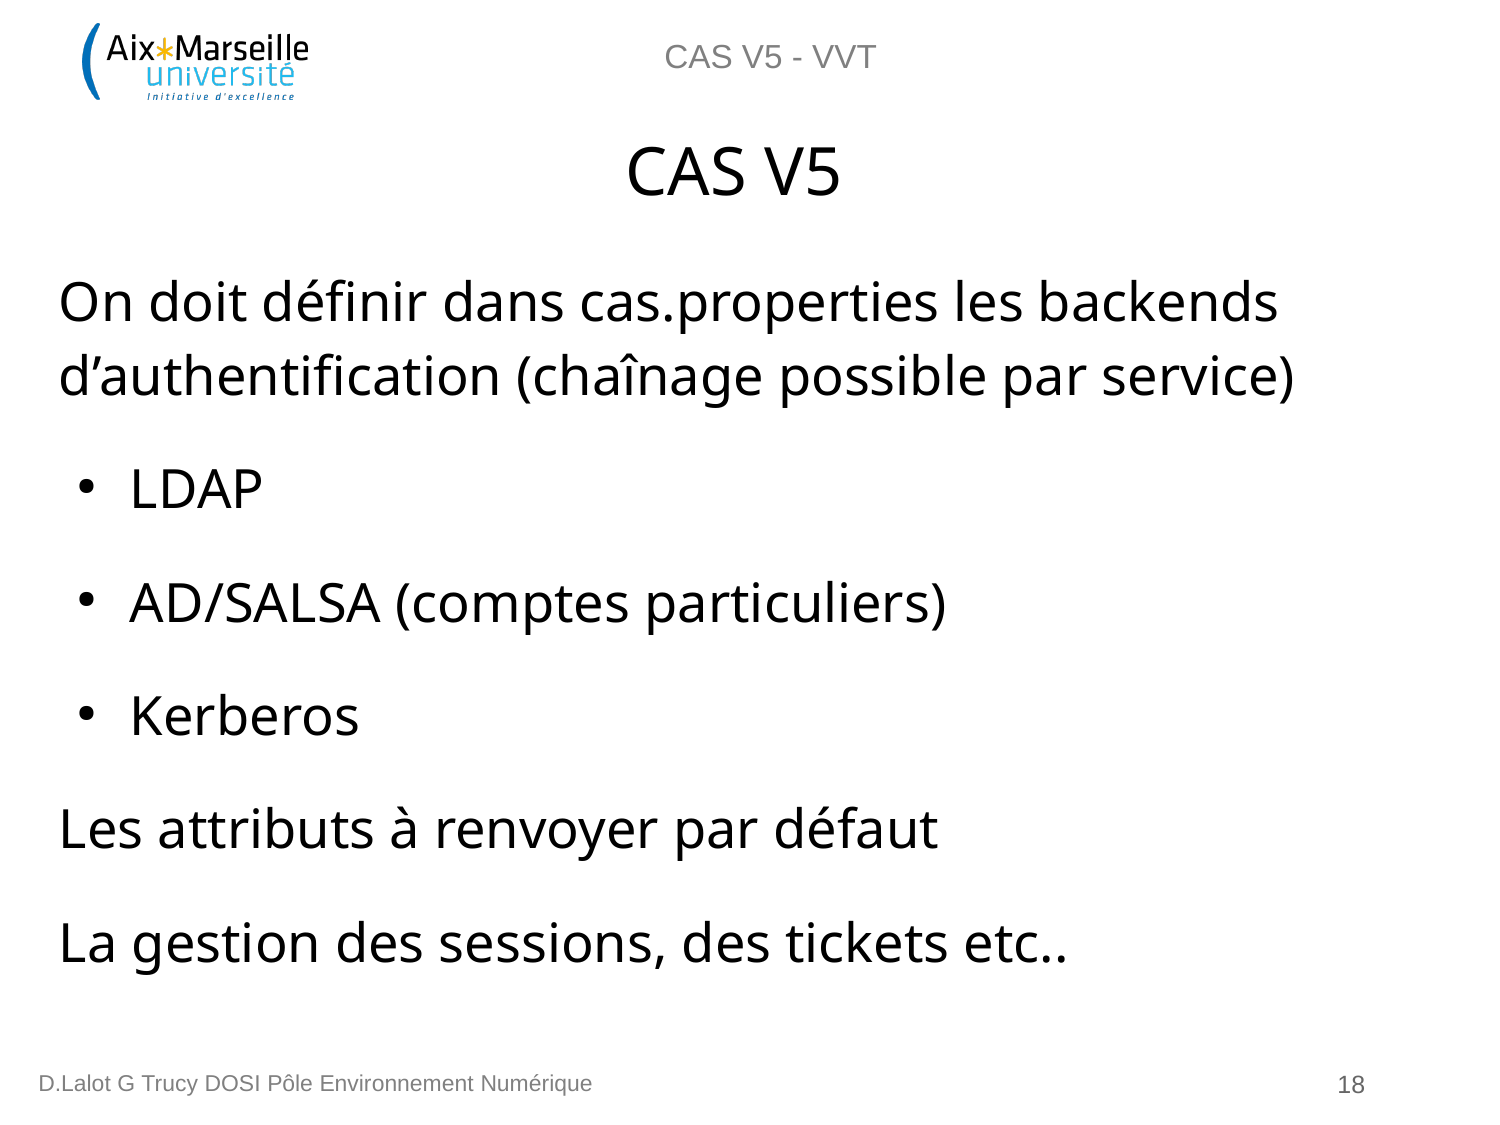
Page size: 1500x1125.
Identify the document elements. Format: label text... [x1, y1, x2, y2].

list On doit définir dans cas.properties les backends d’authentification (chaînage possible par service) LDAP AD/SALSA (comptes particuliers) Kerberos Les attributs à renvoyer par défaut La gestion des sessions, des tickets etc.. [59, 263, 1419, 1071]
title CAS V5 [67, 75, 1418, 263]
picture [82, 23, 308, 75]
